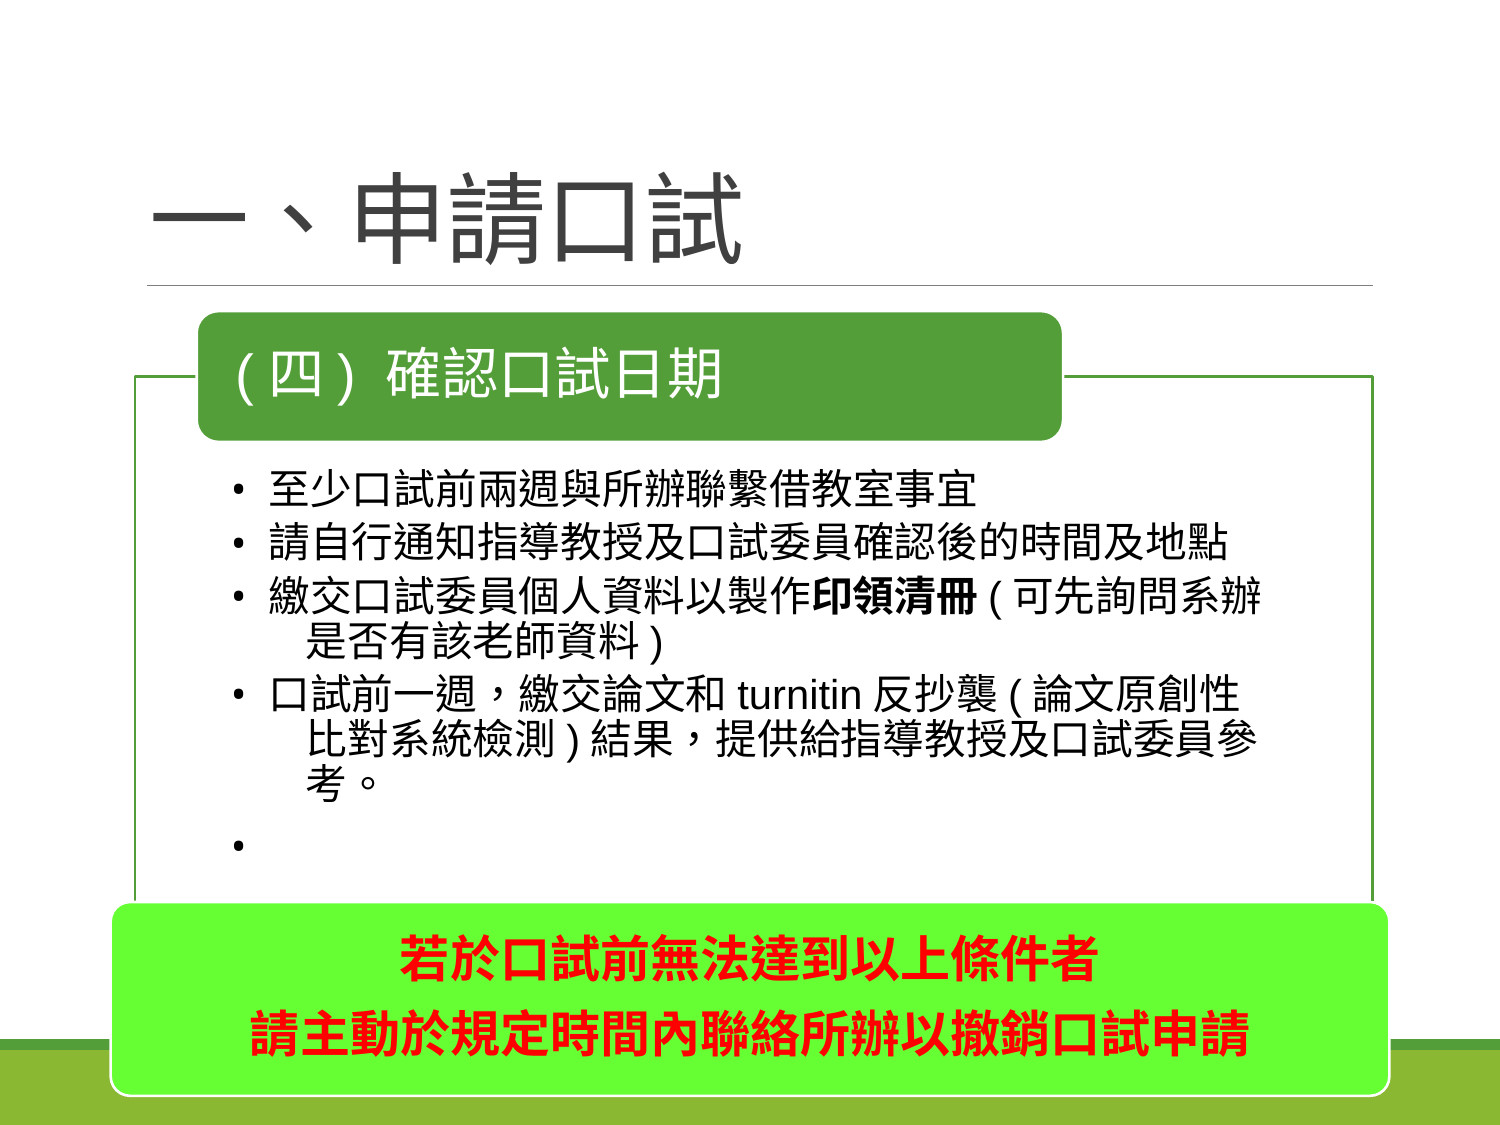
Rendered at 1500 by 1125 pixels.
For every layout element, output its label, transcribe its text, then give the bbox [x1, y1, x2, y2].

text_box 至少口試前兩週與所辦聯繫借教室事宜 請自行通知指導教授及口試委員確認後的時間及地點 繳交口試委員個人資料以製作印領清冊(可先詢問系辦是否有該老師資料) 口試前一週，繳交論文和turnitin反抄襲(論文原創性比對系統檢測)結果，提供給指導教授及口試委員參考。 [134, 376, 1373, 902]
text_box (四) 確認口試日期 [196, 311, 1064, 442]
text_box 若於口試前無法達到以上條件者 請主動於規定時間內聯絡所辦以撤銷口試申請 [119, 908, 1381, 1090]
title 一、申請口試 [134, 47, 1373, 285]
text_box [110, 902, 1390, 1096]
